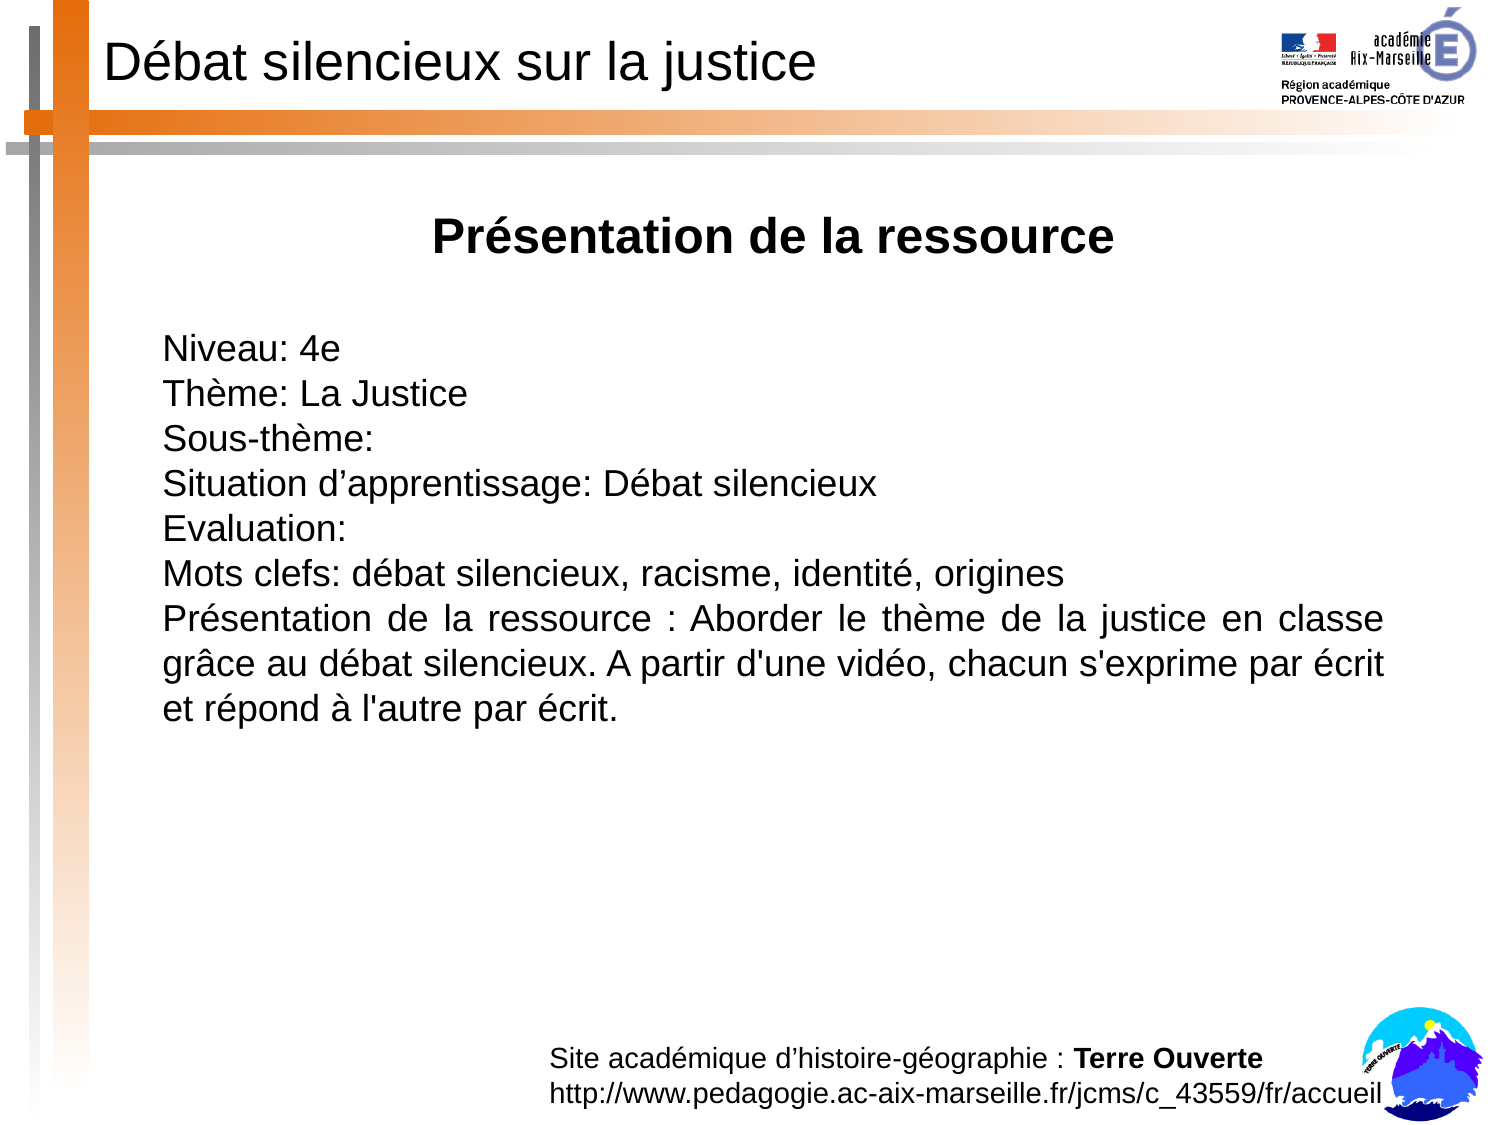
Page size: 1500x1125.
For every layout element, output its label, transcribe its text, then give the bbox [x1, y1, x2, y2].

text_box Présentation de la ressource Niveau: 4e Thème: La Justice Sous-thème: Situation d’apprentissage: Débat silencieux Evaluation: Mots clefs: débat silencieux, racisme, identité, origines Présentation de la ressource : Aborder le thème de la justice en classe grâce au débat silencieux. A partir d'une vidéo, chacun s'exprime par écrit et répond à l'autre par écrit. [147, 196, 1400, 737]
text_box [5, 0, 1454, 1121]
text_box Site académique d’histoire-géographie : Terre Ouverte http://www.pedagogie.ac-aix-marseille.fr/jcms/c_43559/fr/accueil [534, 1031, 1399, 1117]
picture [1360, 1006, 1484, 1122]
text_box Débat silencieux sur la justice [88, 23, 1182, 99]
picture [1269, 0, 1484, 114]
